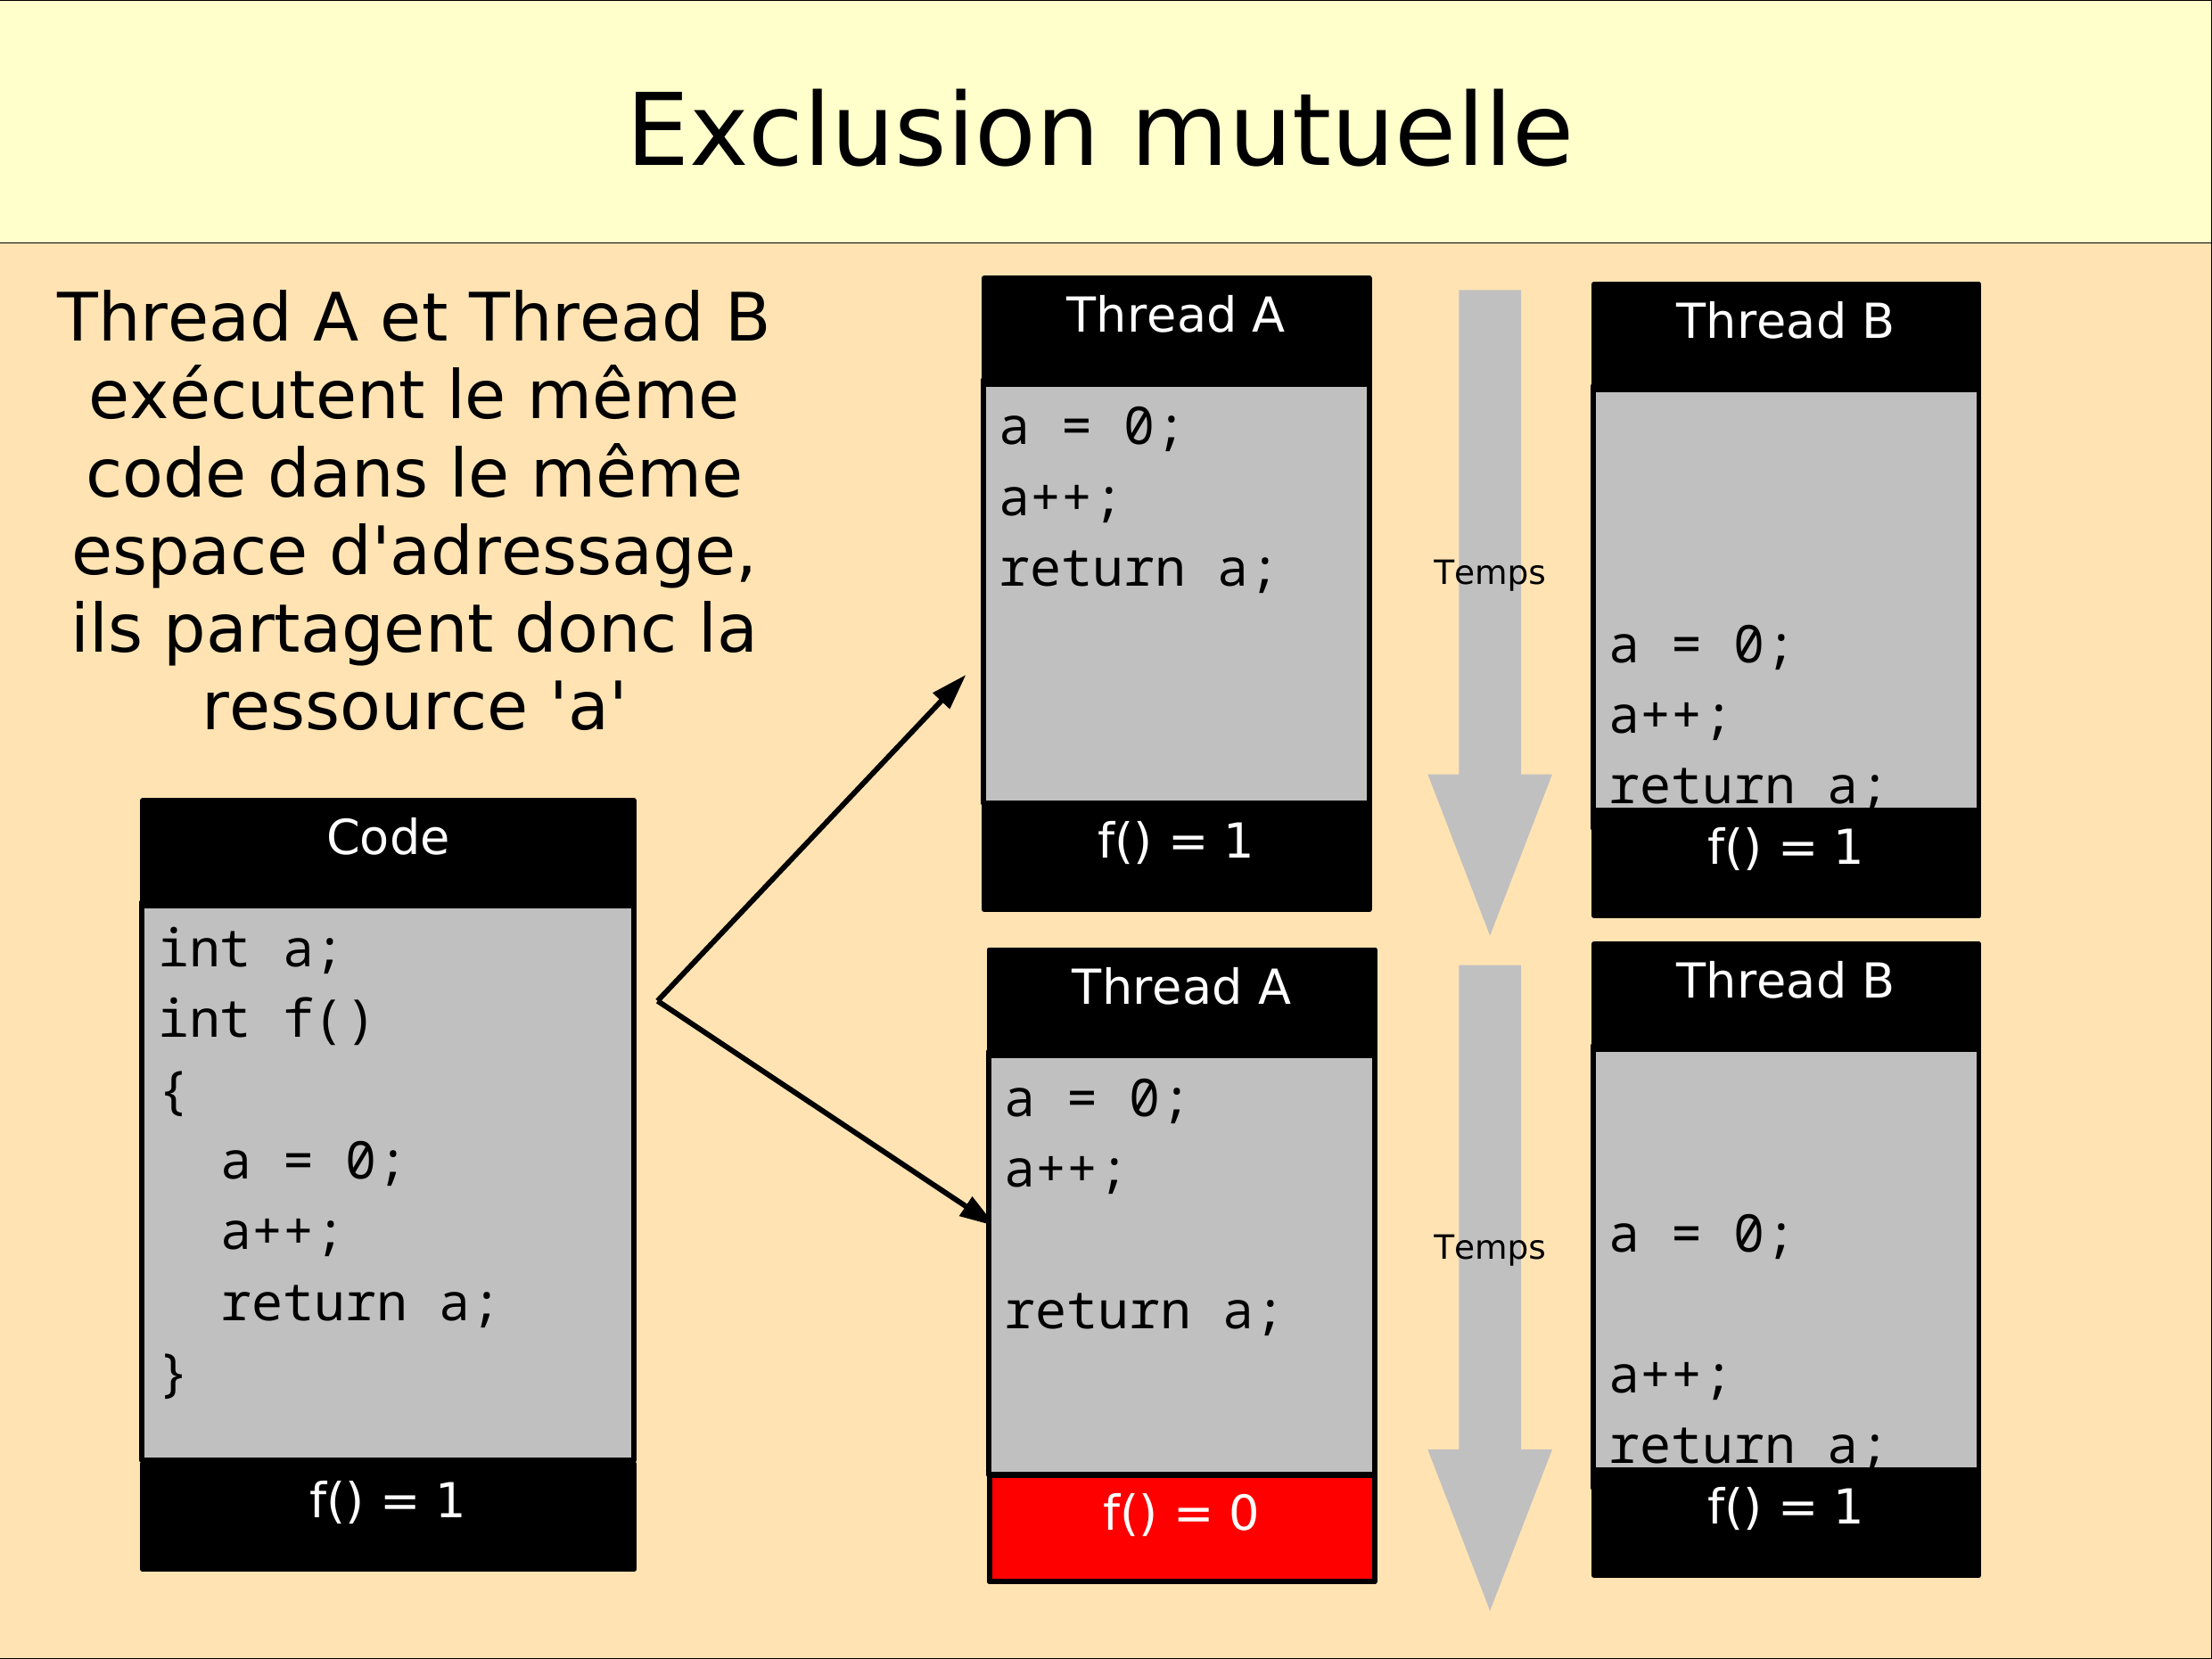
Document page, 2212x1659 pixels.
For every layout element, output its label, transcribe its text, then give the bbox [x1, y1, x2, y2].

text_box f() = 1 [1593, 1469, 1979, 1576]
text_box Thread A [989, 949, 1375, 1056]
text_box Temps [1427, 965, 1553, 1611]
text_box f() = 1 [983, 803, 1369, 910]
text_box f() = 1 [1593, 809, 1979, 916]
title Exclusion mutuelle [153, 51, 2048, 211]
text_box a = 0; a++; return a; [988, 1058, 1375, 1473]
text_box a = 0; a++; return a; [1592, 392, 1979, 808]
text_box Code [143, 800, 634, 907]
text_box Thread B [1593, 943, 1979, 1050]
text_box Thread A et Thread B exécutent le même code dans le même espace d'adressage, ils partagent donc la ressource 'a' [41, 272, 788, 760]
text_box Thread A [983, 278, 1369, 384]
text_box Temps [1427, 290, 1553, 936]
text_box Temps [1513, 1243, 1522, 1257]
text_box a = 0; a++; return a; [983, 387, 1369, 801]
text_box f() = 0 [989, 1475, 1375, 1581]
text_box Temps [1513, 568, 1522, 582]
text_box Thread B [1593, 283, 1979, 390]
text_box f() = 1 [143, 1464, 634, 1570]
text_box a = 0; a++; return a; [1592, 1052, 1979, 1467]
text_box int a; int f() { a = 0; a++; return a; } [142, 908, 634, 1460]
